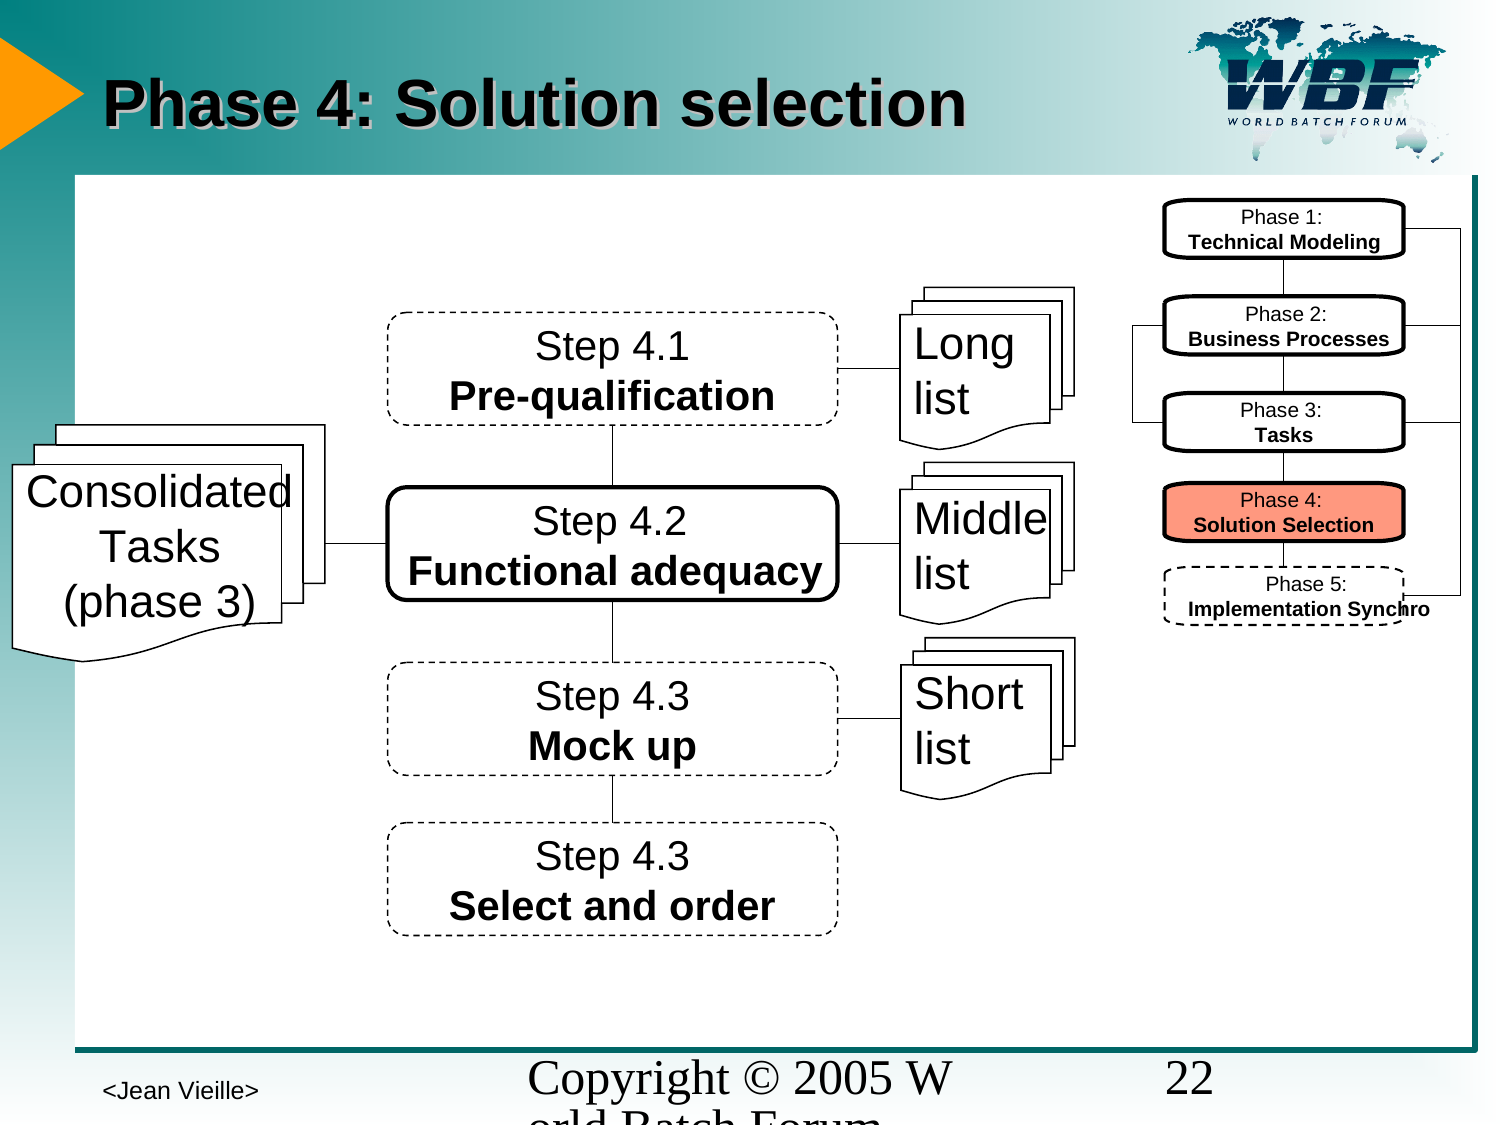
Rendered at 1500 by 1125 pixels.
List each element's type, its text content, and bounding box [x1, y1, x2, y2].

text_box Step 4.3 Mock up [387, 662, 838, 776]
text_box Phase 1: Technical Modeling [1164, 199, 1404, 258]
text_box Middle list [900, 462, 1075, 625]
text_box Phase 5: Implementation Synchro [1164, 566, 1404, 625]
text_box Consolidated Tasks (phase 3) [12, 424, 325, 662]
title Phase 4: Solution selection [87, 37, 1188, 163]
text_box Short list [901, 637, 1075, 800]
picture [0, 0, 1500, 1125]
text_box Phase 3: Tasks [1164, 392, 1404, 452]
text_box Step 4.2 Functional adequacy [387, 487, 838, 601]
text_box Long list [900, 287, 1075, 450]
text_box Step 4.3 Select and order [387, 822, 838, 936]
text_box Phase 2: Business Processes [1164, 296, 1404, 355]
text_box Phase 4: Solution Selection [1164, 483, 1404, 542]
picture [630, 1113, 643, 1125]
text_box Step 4.1 Pre-qualification [387, 312, 838, 426]
